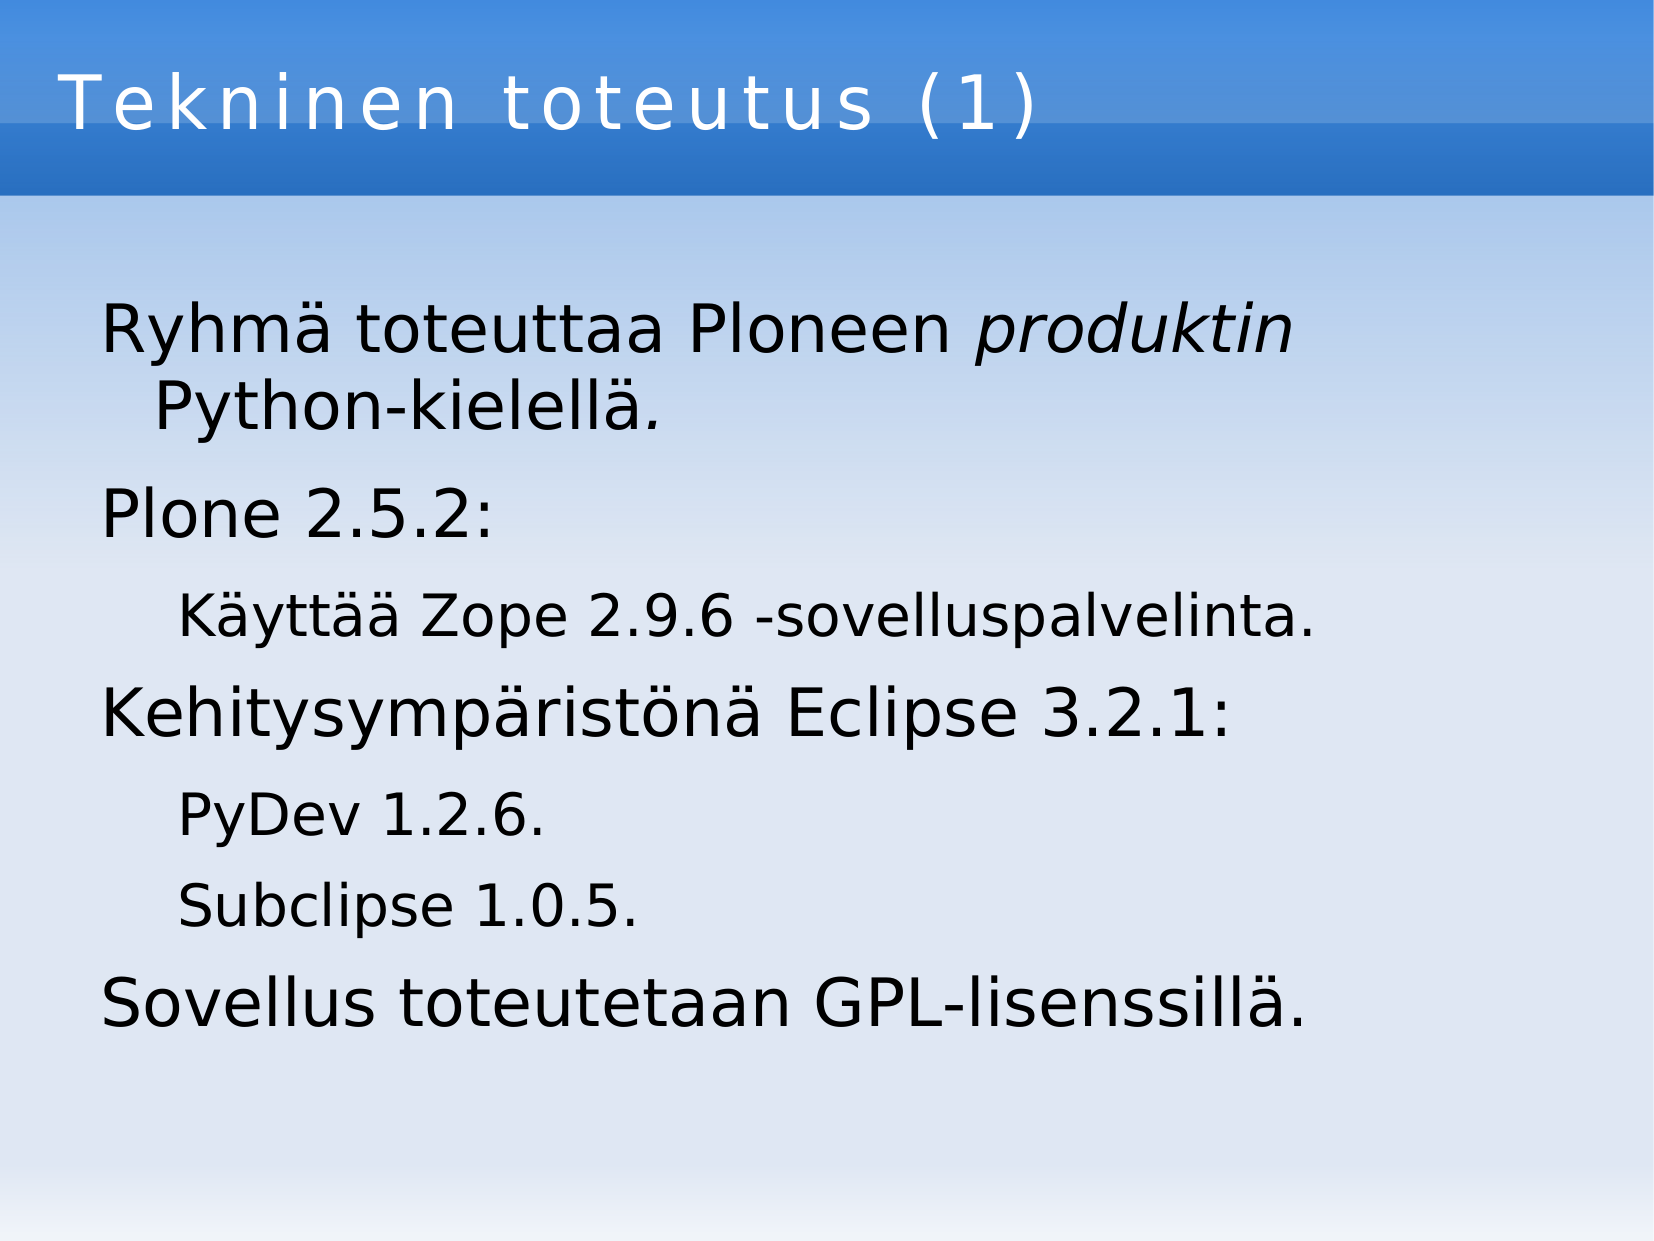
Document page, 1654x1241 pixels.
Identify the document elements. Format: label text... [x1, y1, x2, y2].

picture [0, 0, 1654, 1241]
list Ryhmä toteuttaa Ploneen produktin Python-kielellä. Plone 2.5.2: Käyttää Zope 2.9.6 -sovelluspalvelinta. Kehitysympäristönä Eclipse 3.2.1: PyDev 1.2.6. Subclipse 1.0.5. Sovellus toteutetaan GPL-lisenssillä. [82, 290, 1571, 1094]
title Tekninen toteutus (1) [59, 36, 1270, 171]
